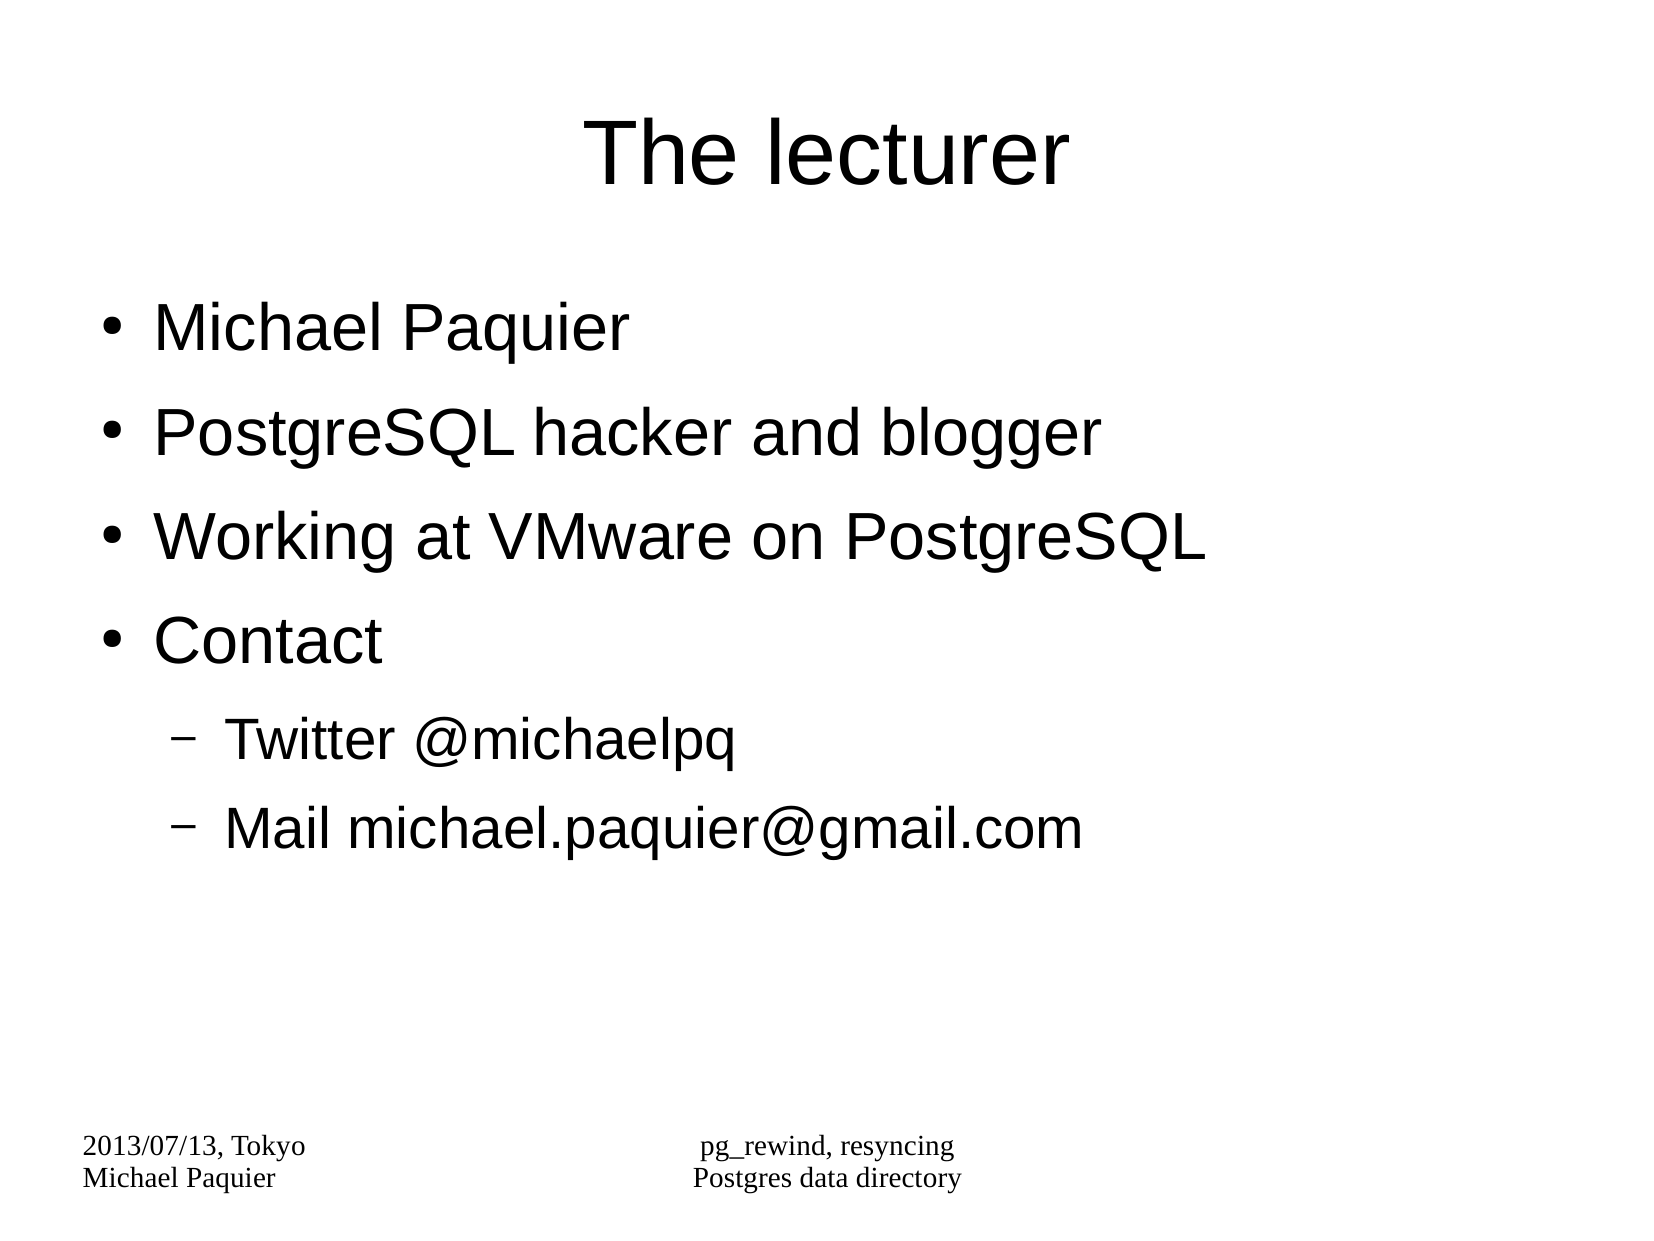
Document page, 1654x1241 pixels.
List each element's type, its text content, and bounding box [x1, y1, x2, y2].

title The lecturer [82, 49, 1571, 257]
list Michael Paquier PostgreSQL hacker and blogger Working at VMware on PostgreSQL Contact Twitter @michaelpq Mail michael.paquier@gmail.com [82, 290, 1571, 1010]
